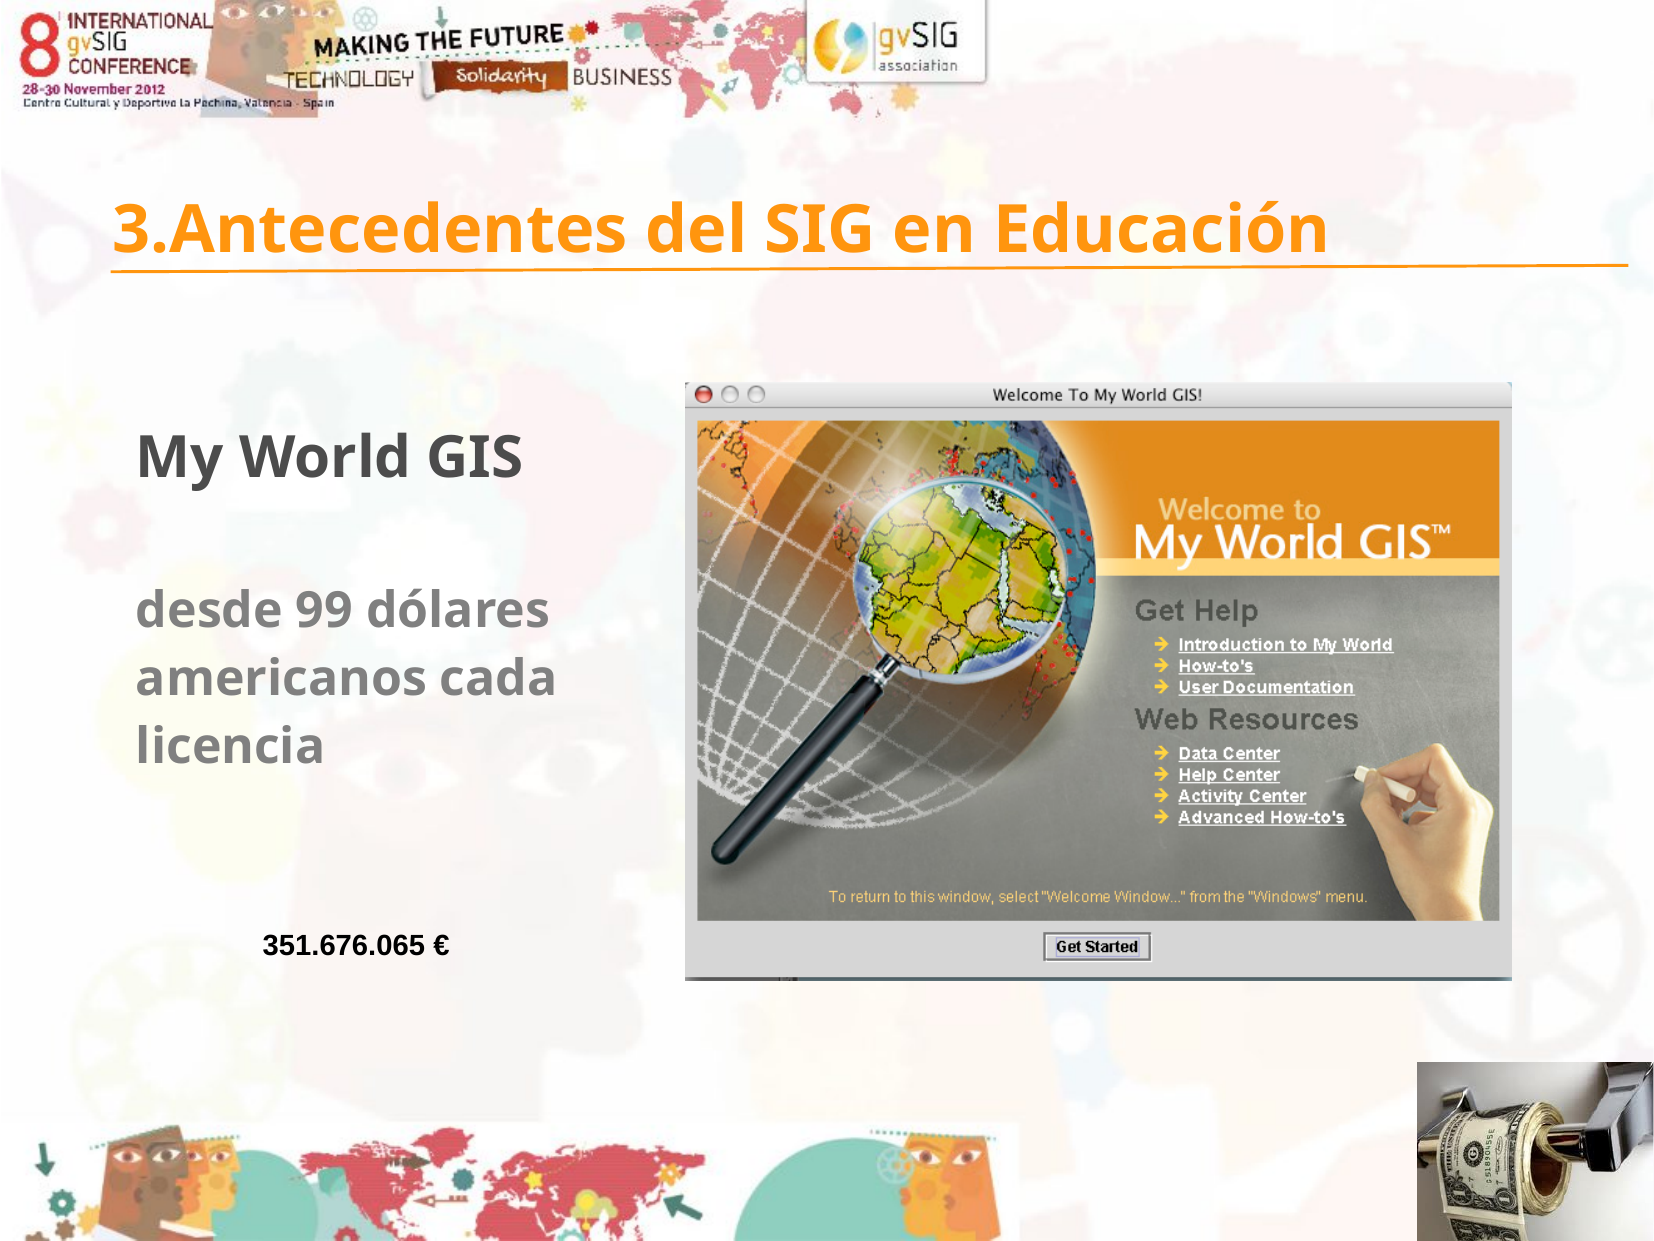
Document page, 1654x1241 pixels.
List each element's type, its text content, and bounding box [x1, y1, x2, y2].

text_box 351.676.065 € [248, 921, 485, 1028]
title 3.Antecedentes del SIG en Educación [112, 187, 1630, 266]
title My World GIS desde 99 dólares americanos cada licencia [135, 412, 585, 782]
picture [1, 0, 1654, 1241]
